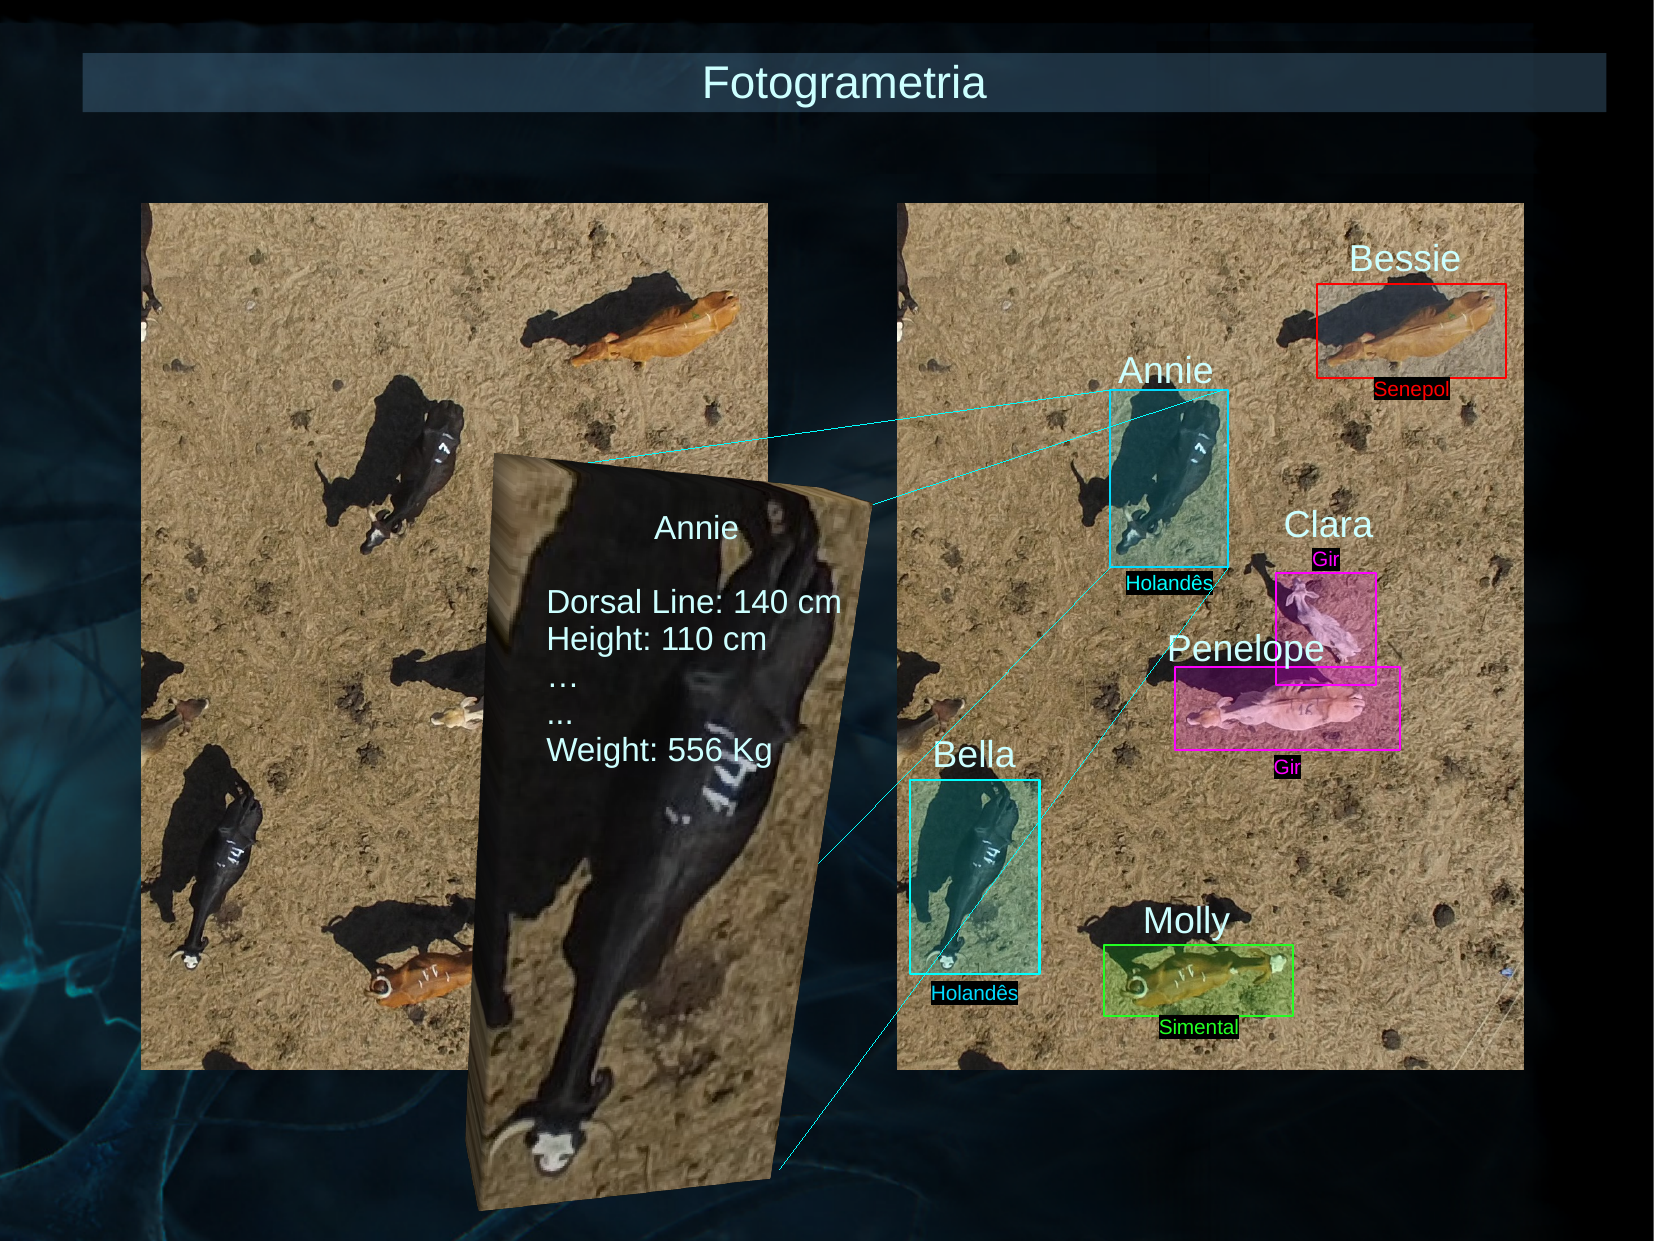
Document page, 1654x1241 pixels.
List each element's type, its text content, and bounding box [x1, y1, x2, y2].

text_box Penelope [1144, 620, 1347, 686]
text_box Holandês [1110, 400, 1229, 568]
text_box Clara [1227, 496, 1430, 562]
text_box Bella [873, 726, 1075, 792]
text_box Holandês [909, 792, 1040, 974]
picture [0, 0, 1654, 1241]
text_box Simental [1104, 945, 1294, 1016]
text_box Annie Dorsal Line: 140 cm Height: 110 cm … ... Weight: 556 Kg [531, 502, 863, 777]
text_box Fotogrametria [82, 53, 1607, 113]
text_box Bessie [1304, 230, 1507, 330]
text_box Annie [1103, 342, 1229, 400]
text_box Senepol [1317, 330, 1507, 379]
text_box Gir [1275, 572, 1377, 686]
text_box Gir [1175, 667, 1400, 751]
text_box Molly [1085, 891, 1288, 957]
